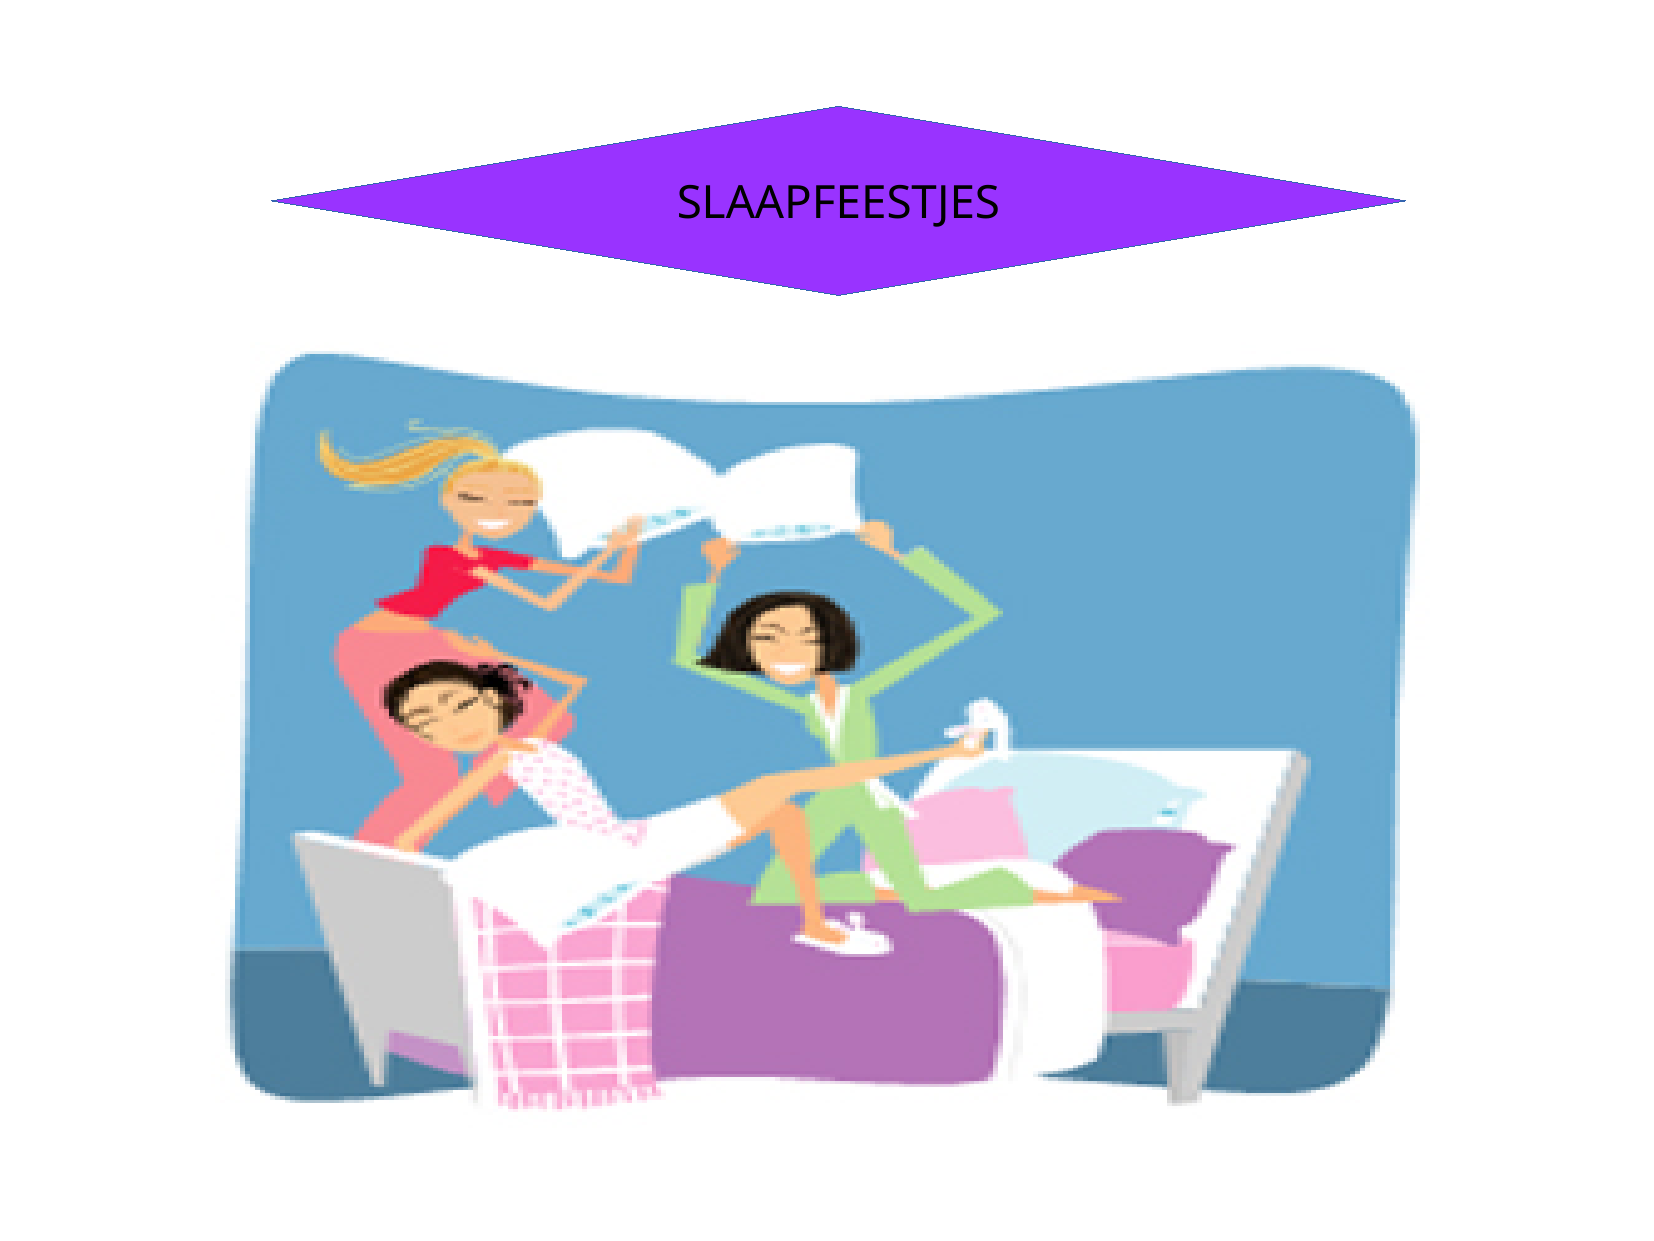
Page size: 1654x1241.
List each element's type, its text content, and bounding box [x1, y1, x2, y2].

picture [211, 342, 1430, 1135]
text_box SLAAPFEESTJES [271, 106, 1406, 296]
